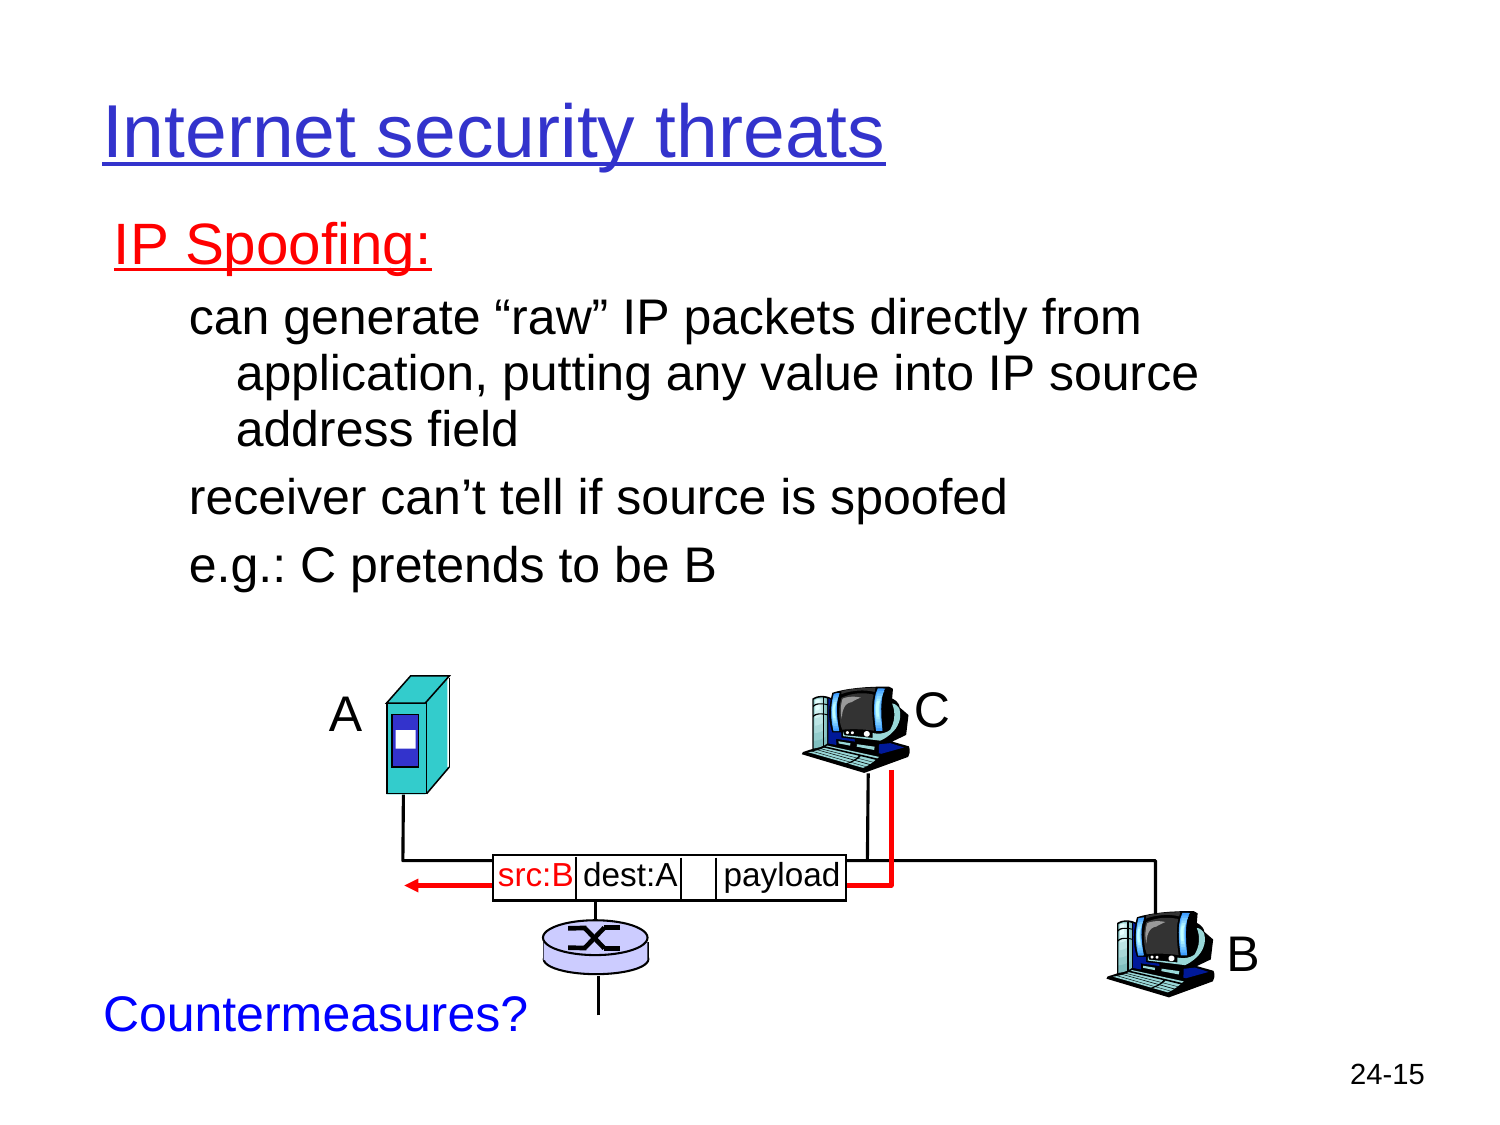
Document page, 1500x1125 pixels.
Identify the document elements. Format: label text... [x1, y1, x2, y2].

text_box B [1211, 918, 1275, 990]
text_box [386, 675, 450, 795]
text_box [542, 920, 649, 975]
title Internet security threats [87, 37, 1363, 225]
text_box A [313, 678, 377, 750]
picture [801, 685, 912, 773]
text_box C [899, 674, 965, 746]
picture [1106, 910, 1217, 998]
text_box src:B dest:A payload [481, 848, 858, 902]
text_box Countermeasures? [88, 978, 544, 1050]
list IP Spoofing: can generate “raw” IP packets directly from application, putting any value into IP source address field receiver can’t tell if source is spoofed e.g.: C pretends to be B [99, 204, 1375, 601]
